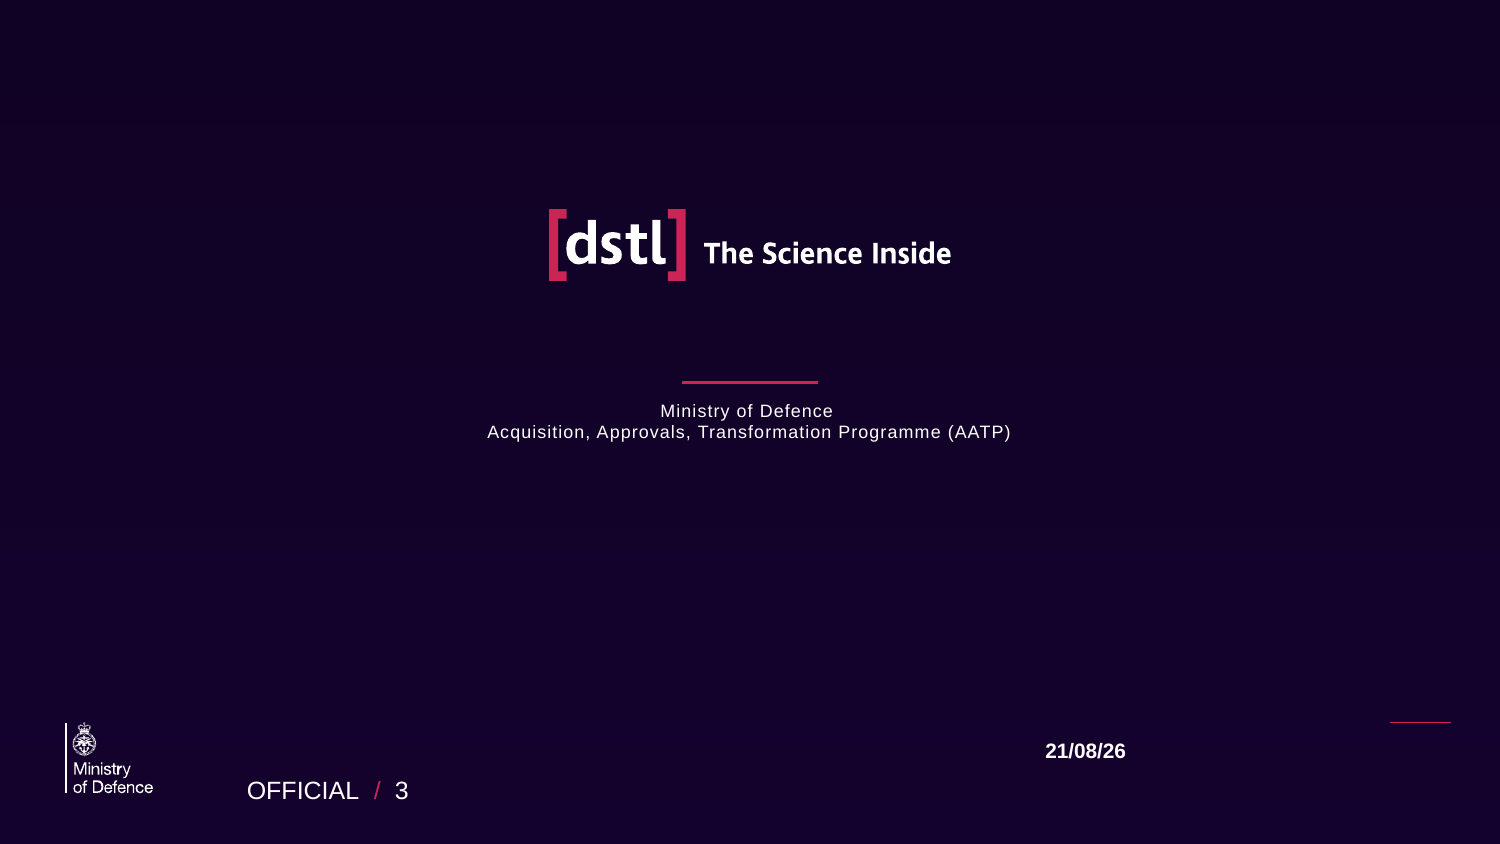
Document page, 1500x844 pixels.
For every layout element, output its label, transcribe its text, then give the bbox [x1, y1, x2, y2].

text_box OFFICIAL / 3 [232, 767, 1459, 812]
list Ministry of Defence Acquisition, Approvals, Transformation Programme (AATP) [0, 398, 1500, 505]
text_box 21 July 2021 [1045, 737, 1452, 761]
